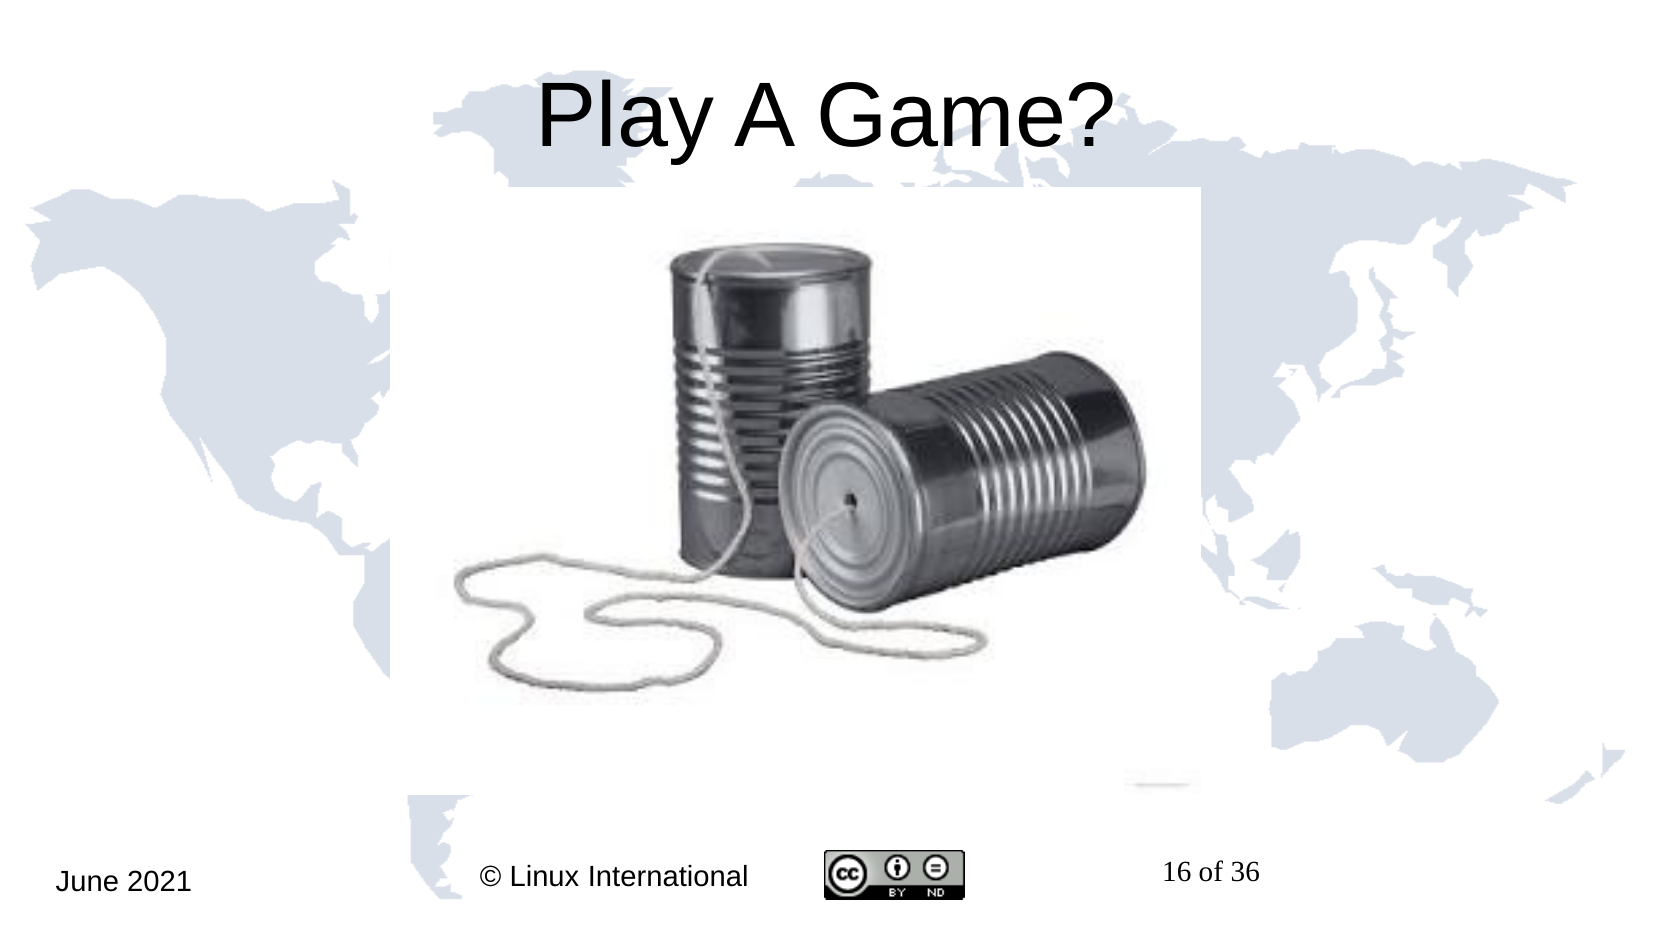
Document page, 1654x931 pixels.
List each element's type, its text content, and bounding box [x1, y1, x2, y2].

title Play A Game? [82, 37, 1571, 193]
picture [0, 0, 1654, 931]
